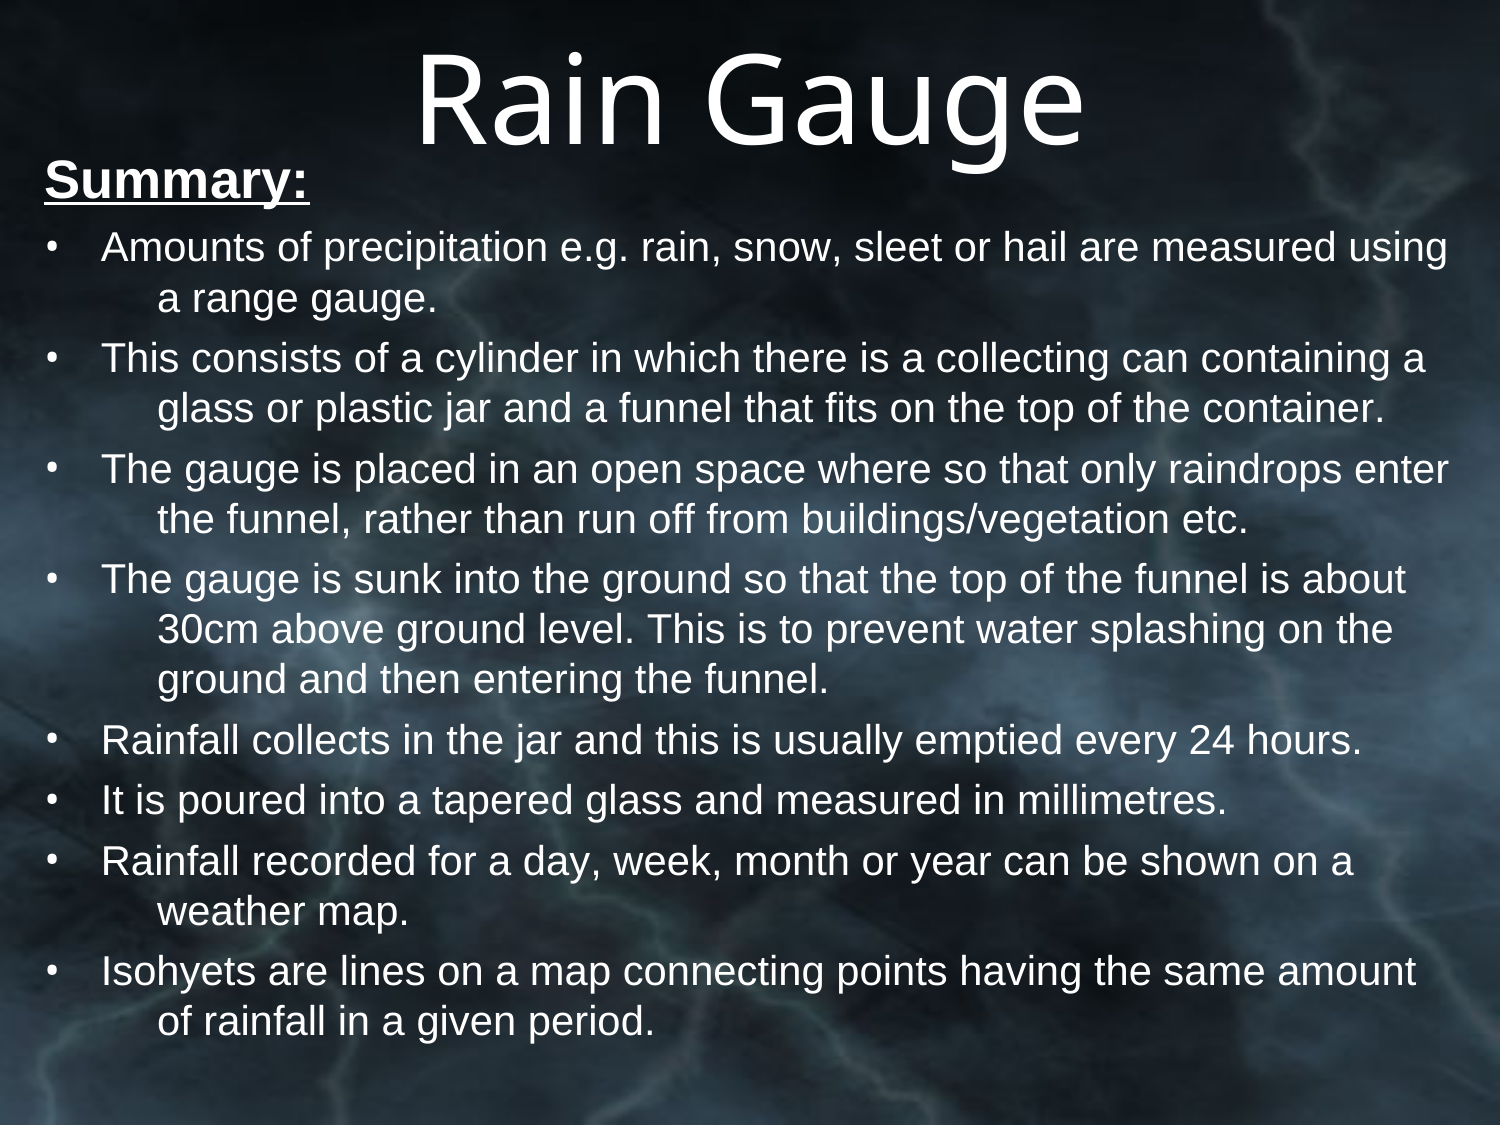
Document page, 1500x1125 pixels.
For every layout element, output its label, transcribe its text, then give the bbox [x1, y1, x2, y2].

title Rain Gauge [112, 1, 1388, 137]
list Summary: Amounts of precipitation e.g. rain, snow, sleet or hail are measured using a range gauge. This consists of a cylinder in which there is a collecting can containing a glass or plastic jar and a funnel that fits on the top of the container. The gauge is placed in an open space where so that only raindrops enter the funnel, rather than run off from buildings/vegetation etc. The gauge is sunk into the ground so that the top of the funnel is about 30cm above ground level. This is to prevent water splashing on the ground and then entering the funnel. Rainfall collects in the jar and this is usually emptied every 24 hours. It is poured into a tapered glass and measured in millimetres. Rainfall recorded for a day, week, month or year can be shown on a weather map. Isohyets are lines on a map connecting points having the same amount of rainfall in a given period. [29, 137, 1471, 1125]
